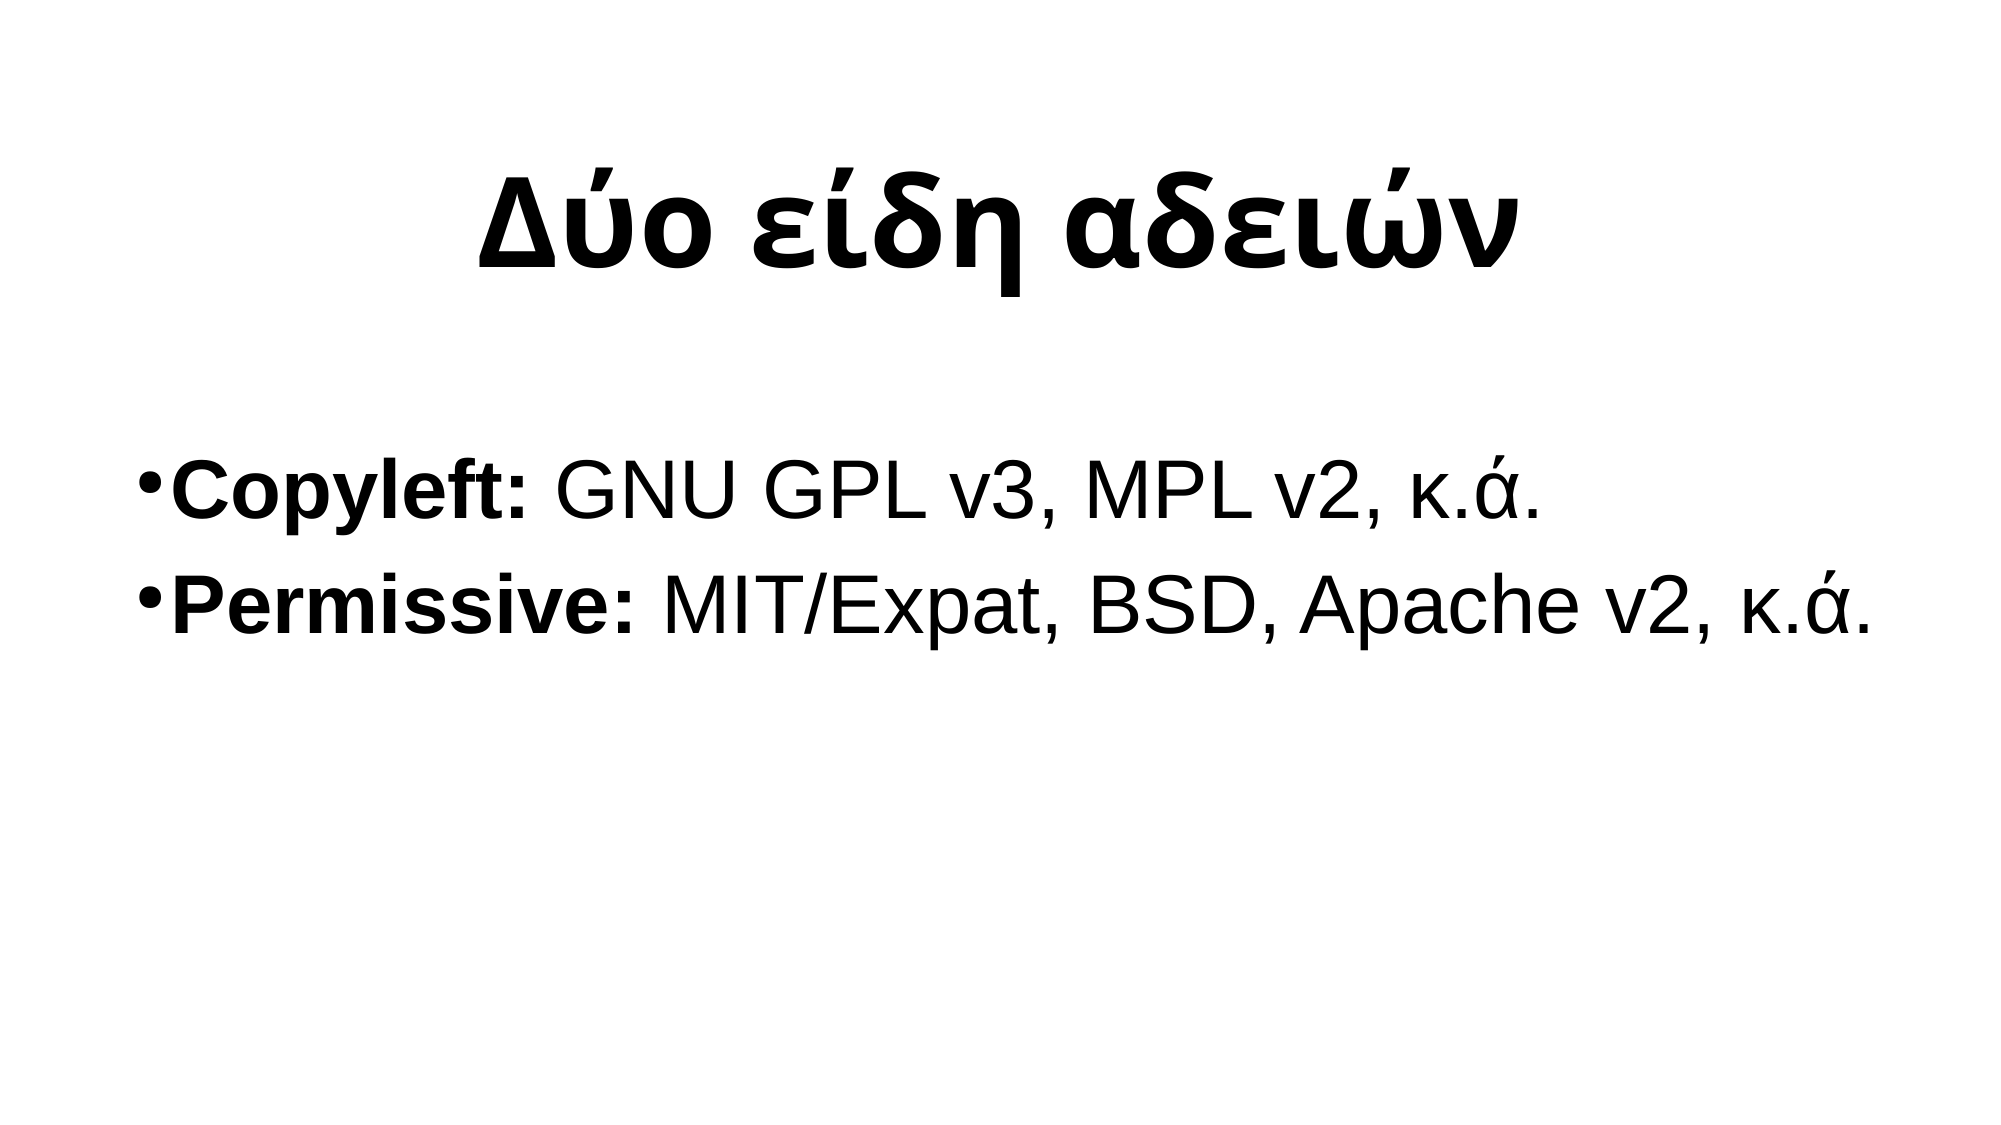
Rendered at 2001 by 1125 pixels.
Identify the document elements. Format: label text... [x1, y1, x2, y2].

subtitle Copyleft: GNU GPL v3, MPL v2, κ.ά. Permissive: MIT/Expat, BSD, Apache v2, κ.ά. [120, 412, 1921, 980]
title Δύο είδη αδειών [243, 96, 1757, 300]
